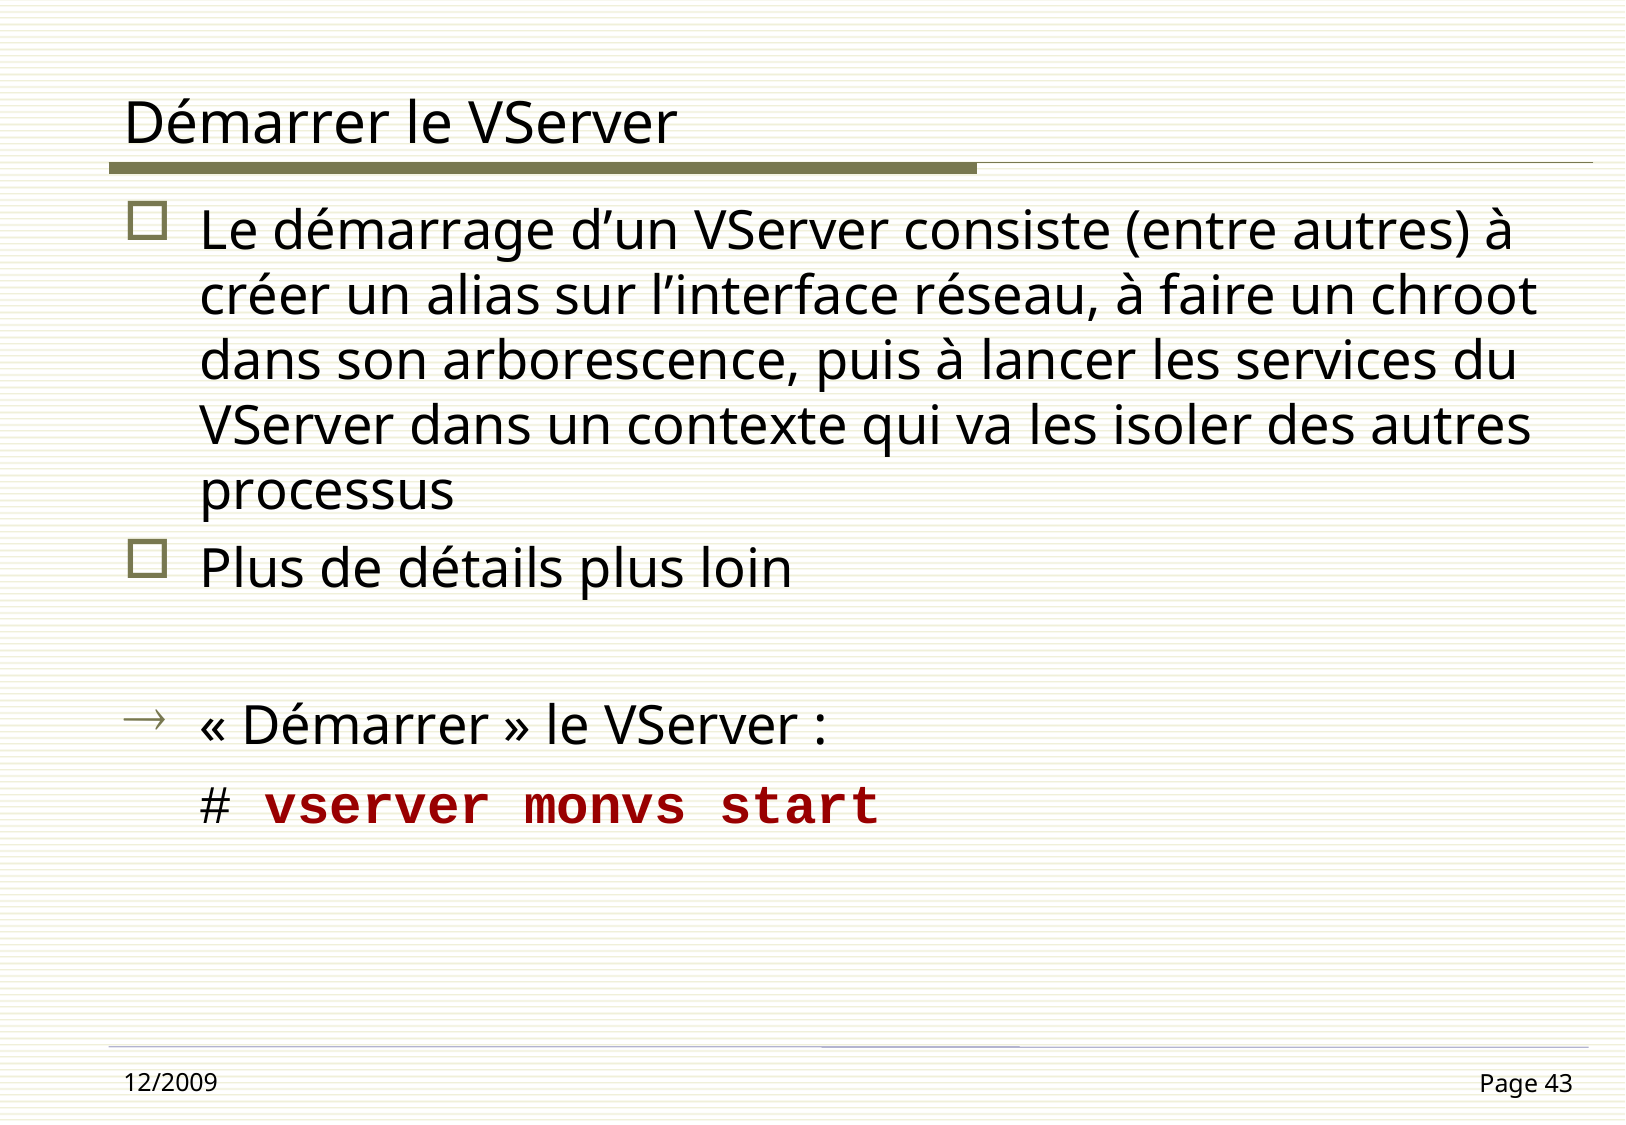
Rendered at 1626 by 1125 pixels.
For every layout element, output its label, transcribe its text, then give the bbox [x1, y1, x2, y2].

list Le démarrage d’un VServer consiste (entre autres) à créer un alias sur l’interface réseau, à faire un chroot dans son arborescence, puis à lancer les services du VServer dans un contexte qui va les isoler des autres processus Plus de détails plus loin « Démarrer » le VServer : # vserver monvs start [108, 187, 1595, 1035]
picture [0, 0, 1626, 1125]
title Démarrer le VServer [108, 12, 1596, 163]
